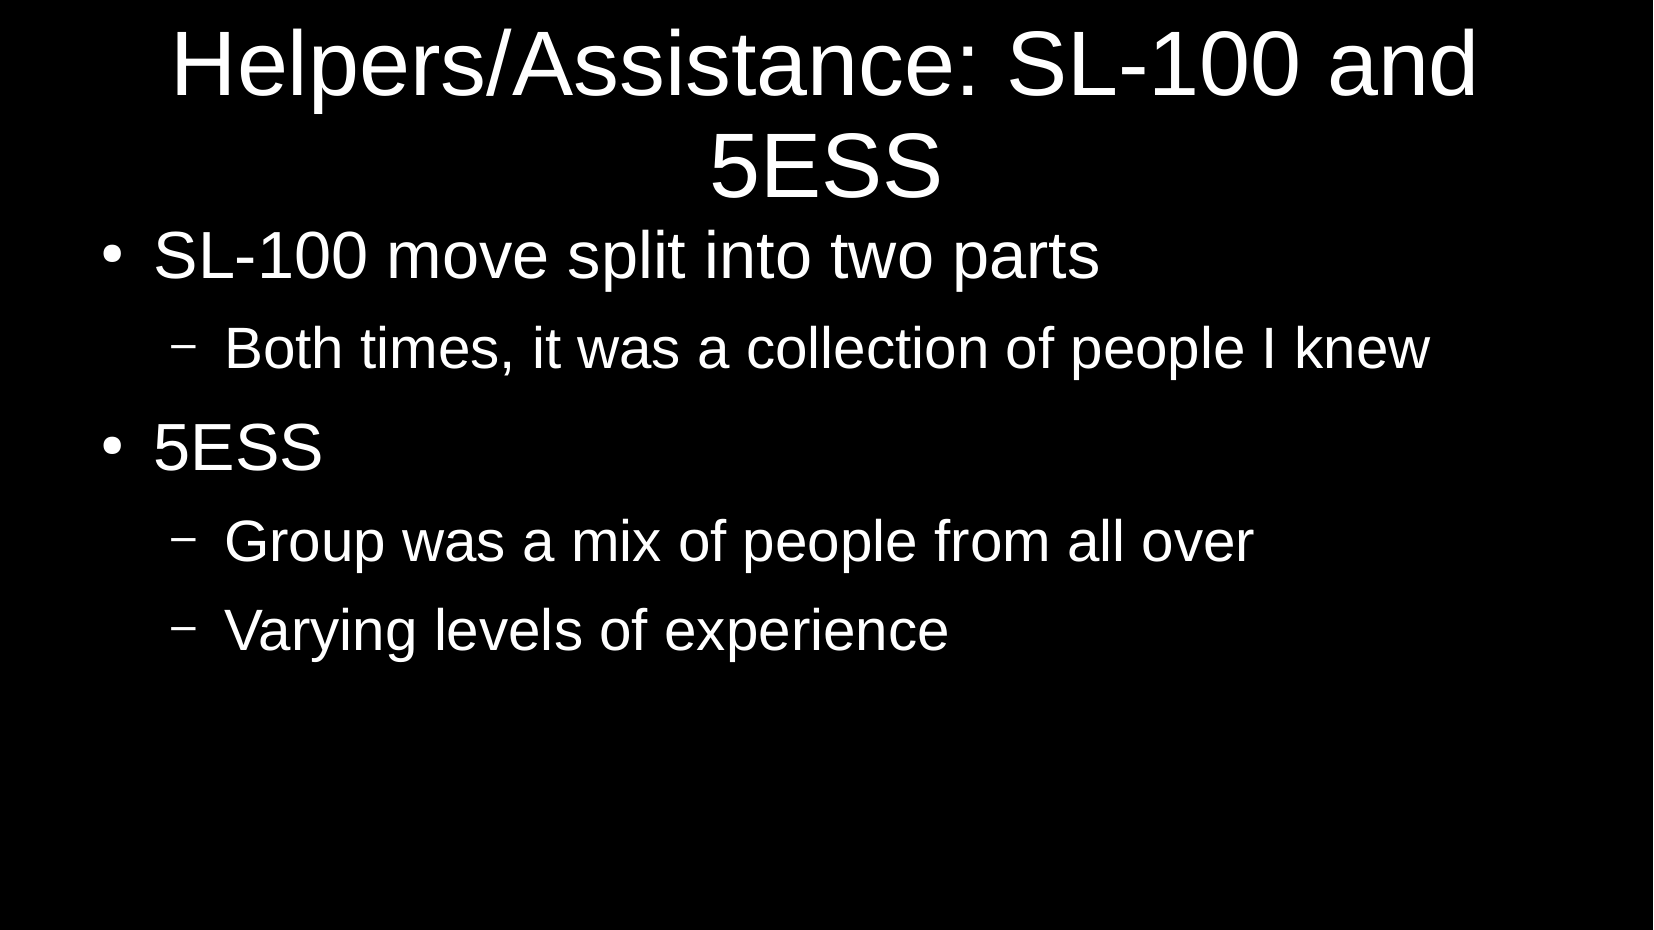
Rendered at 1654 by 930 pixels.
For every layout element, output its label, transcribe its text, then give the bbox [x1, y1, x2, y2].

title Helpers/Assistance: SL-100 and 5ESS [82, 12, 1571, 217]
list SL-100 move split into two parts Both times, it was a collection of people I knew 5ESS Group was a mix of people from all over Varying levels of experience [82, 217, 1571, 757]
